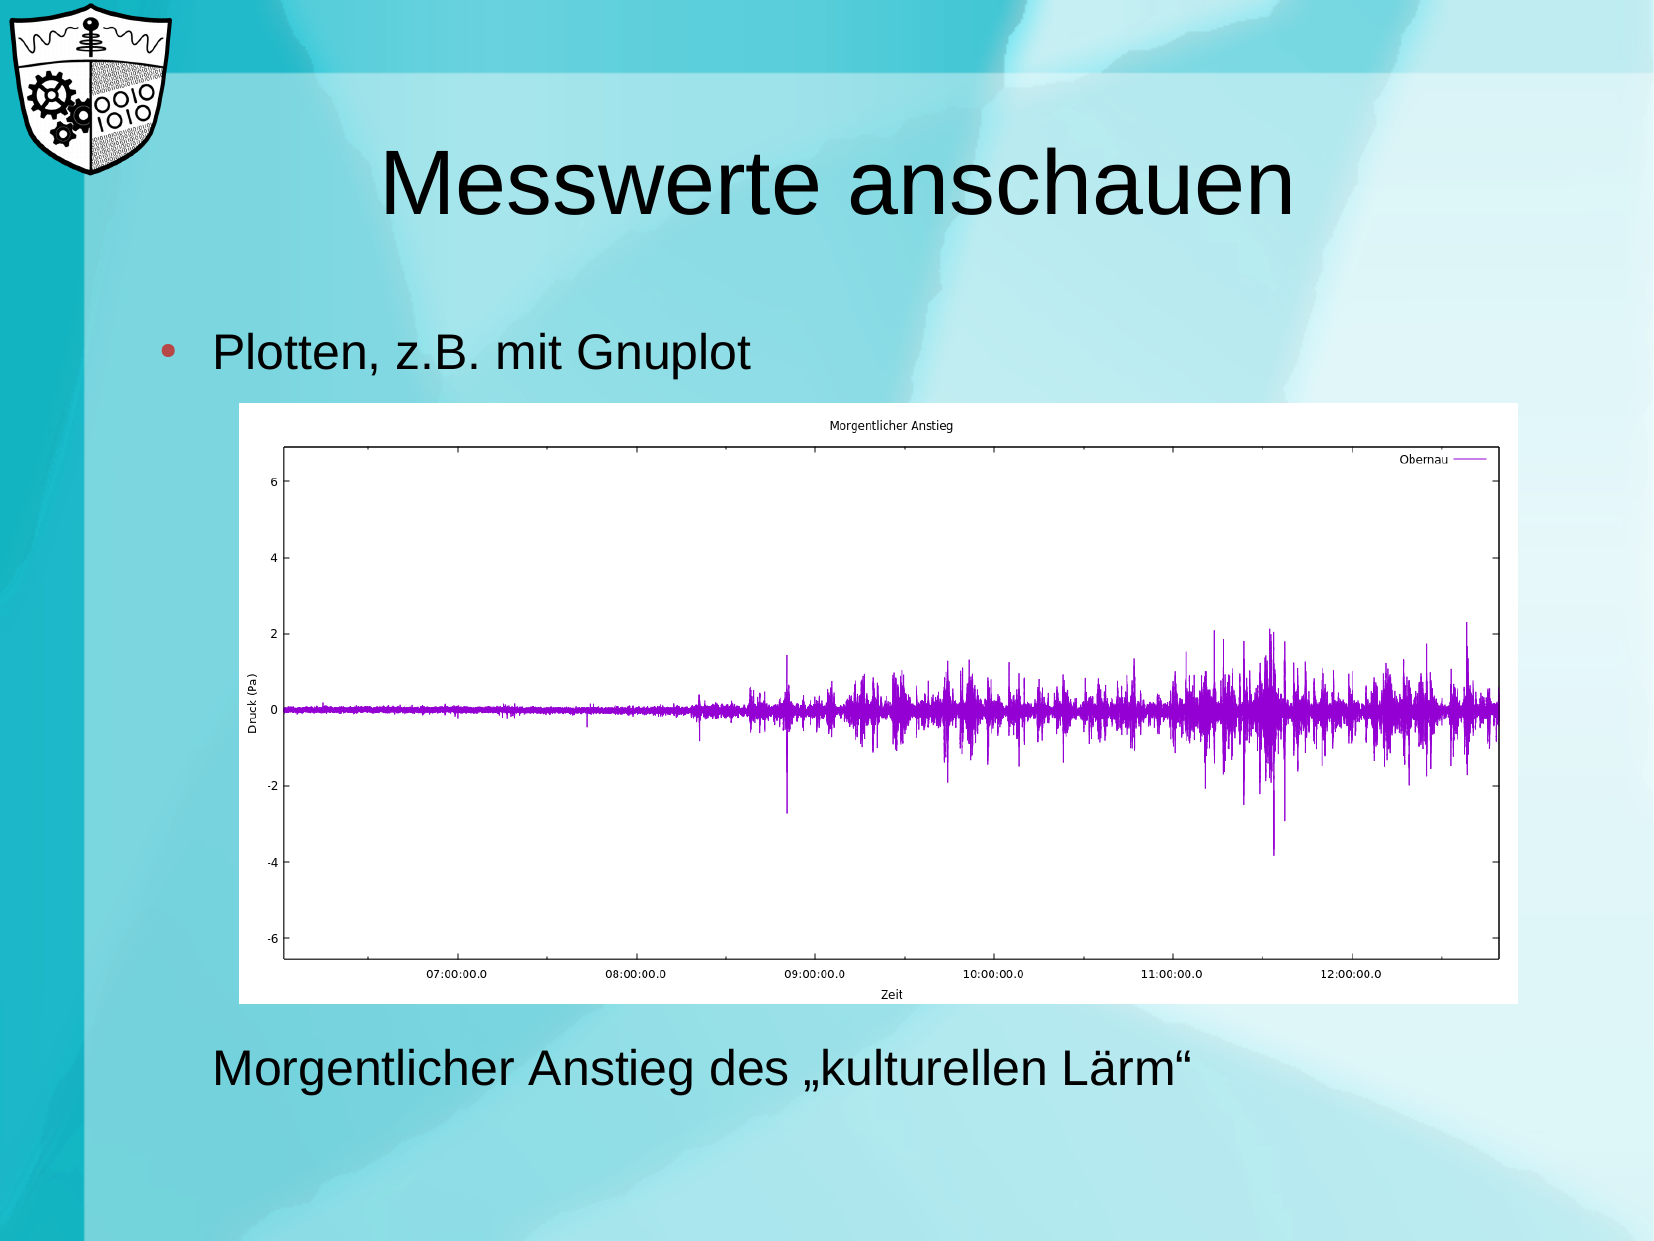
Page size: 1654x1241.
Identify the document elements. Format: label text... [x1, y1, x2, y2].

title Messwerte anschauen [94, 78, 1583, 287]
picture [0, 0, 1654, 1241]
list Plotten, z.B. mit Gnuplot Morgentlicher Anstieg des „kulturellen Lärm“ [141, 324, 1506, 1162]
